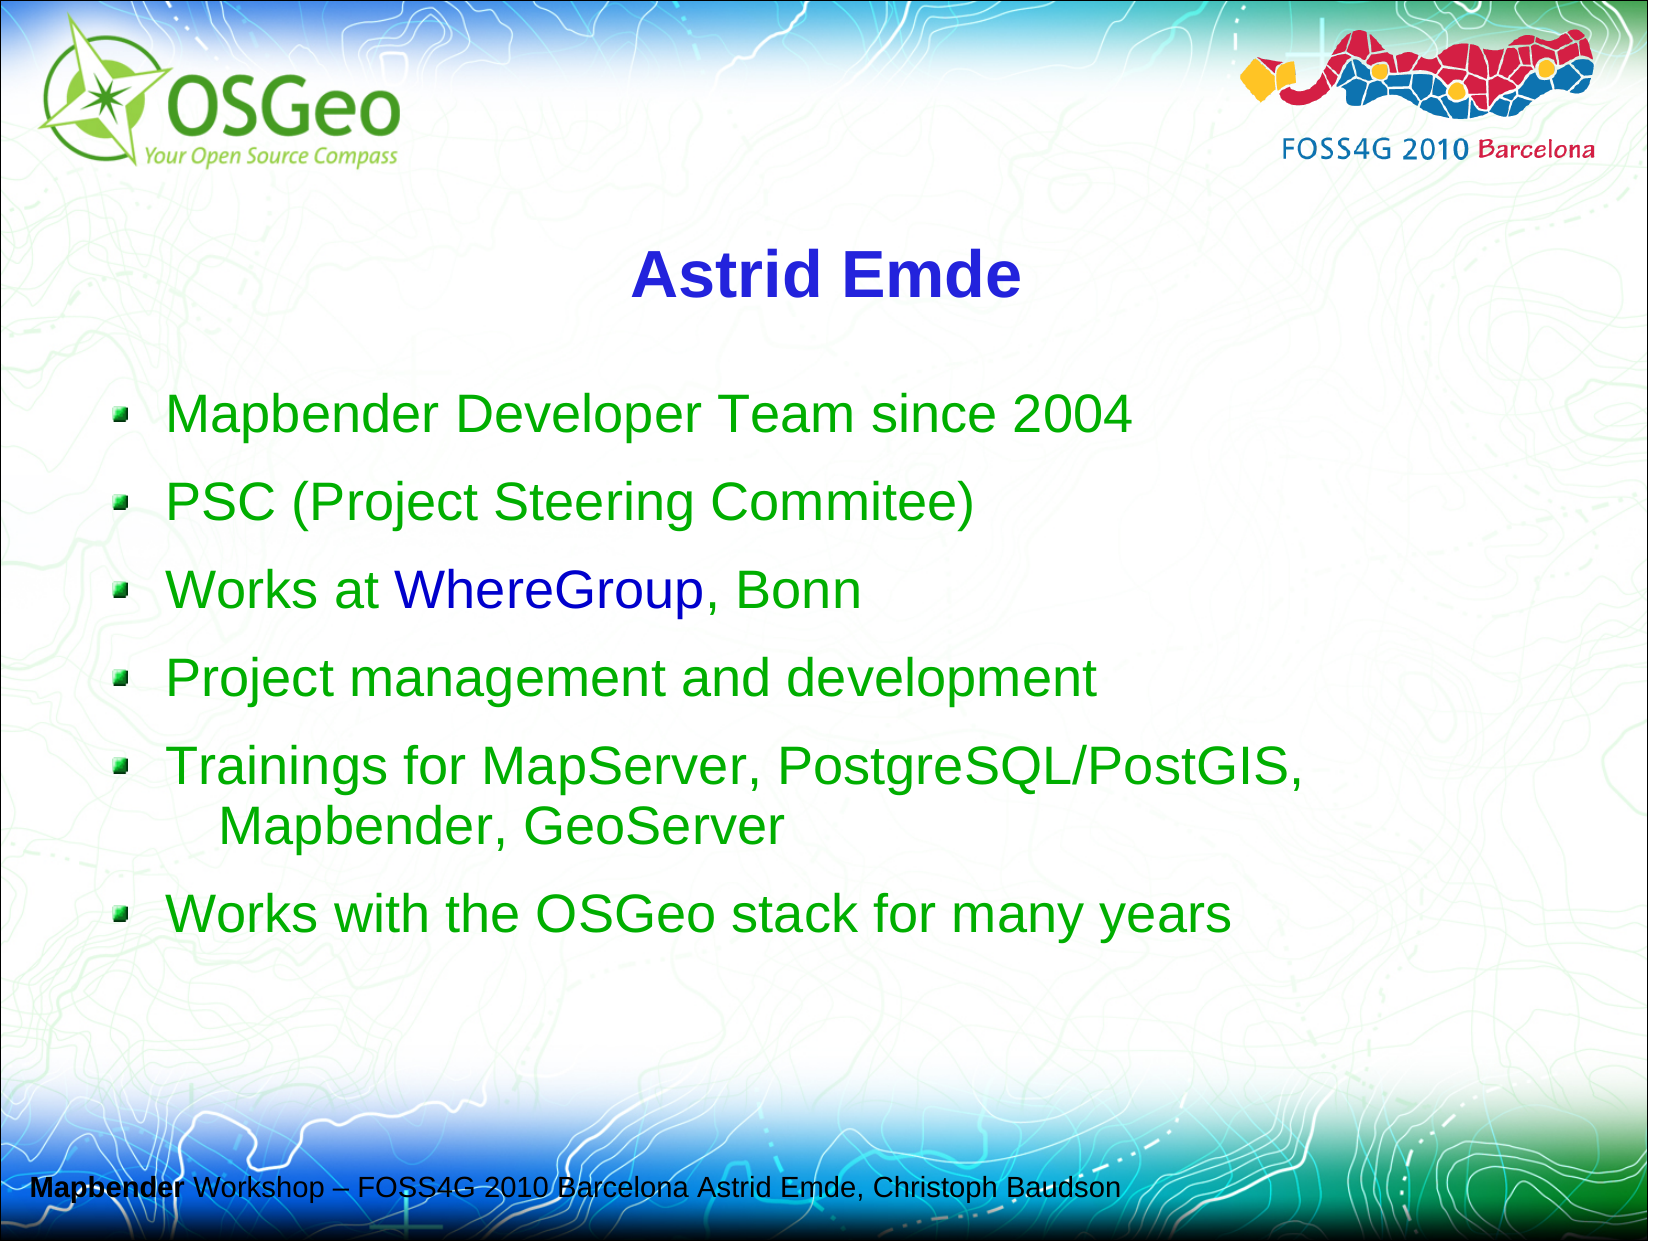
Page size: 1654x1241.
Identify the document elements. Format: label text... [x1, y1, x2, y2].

title Astrid Emde [82, 208, 1571, 342]
picture [1, 1, 1647, 1240]
list Mapbender Developer Team since 2004 PSC (Project Steering Commitee) Works at WhereGroup, Bonn Project management and development Trainings for MapServer, PostgreSQL/PostGIS, Mapbender, GeoServer Works with the OSGeo stack for many years [76, 383, 1565, 1188]
